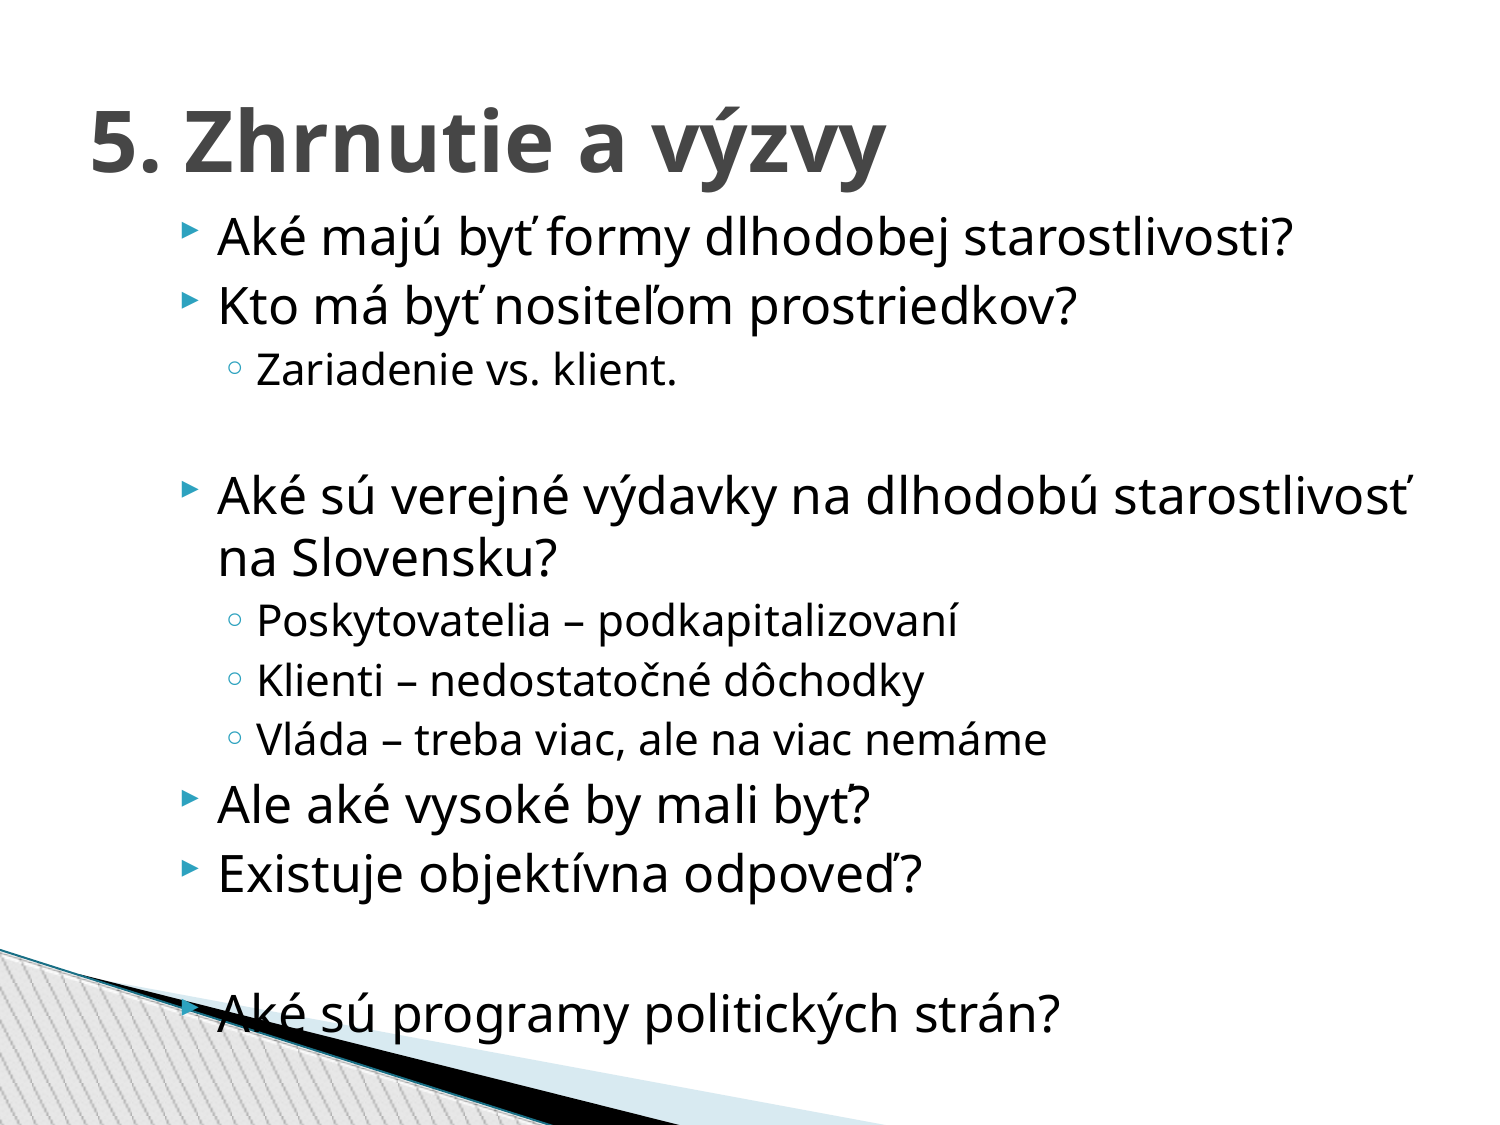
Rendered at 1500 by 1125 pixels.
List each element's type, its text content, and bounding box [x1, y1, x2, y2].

text_box 5. Zhrnutie a výzvy [74, 45, 1425, 233]
text_box Aké majú byť formy dlhodobej starostlivosti? Kto má byť nositeľom prostriedkov? Zariadenie vs. klient. Aké sú verejné výdavky na dlhodobú starostlivosť na Slovensku? Poskytovatelia – podkapitalizovaní Klienti – nedostatočné dôchodky Vláda – treba viac, ale na viac nemáme Ale aké vysoké by mali byť? Existuje objektívna odpoveď? Aké sú programy politických strán? [147, 233, 1425, 1059]
